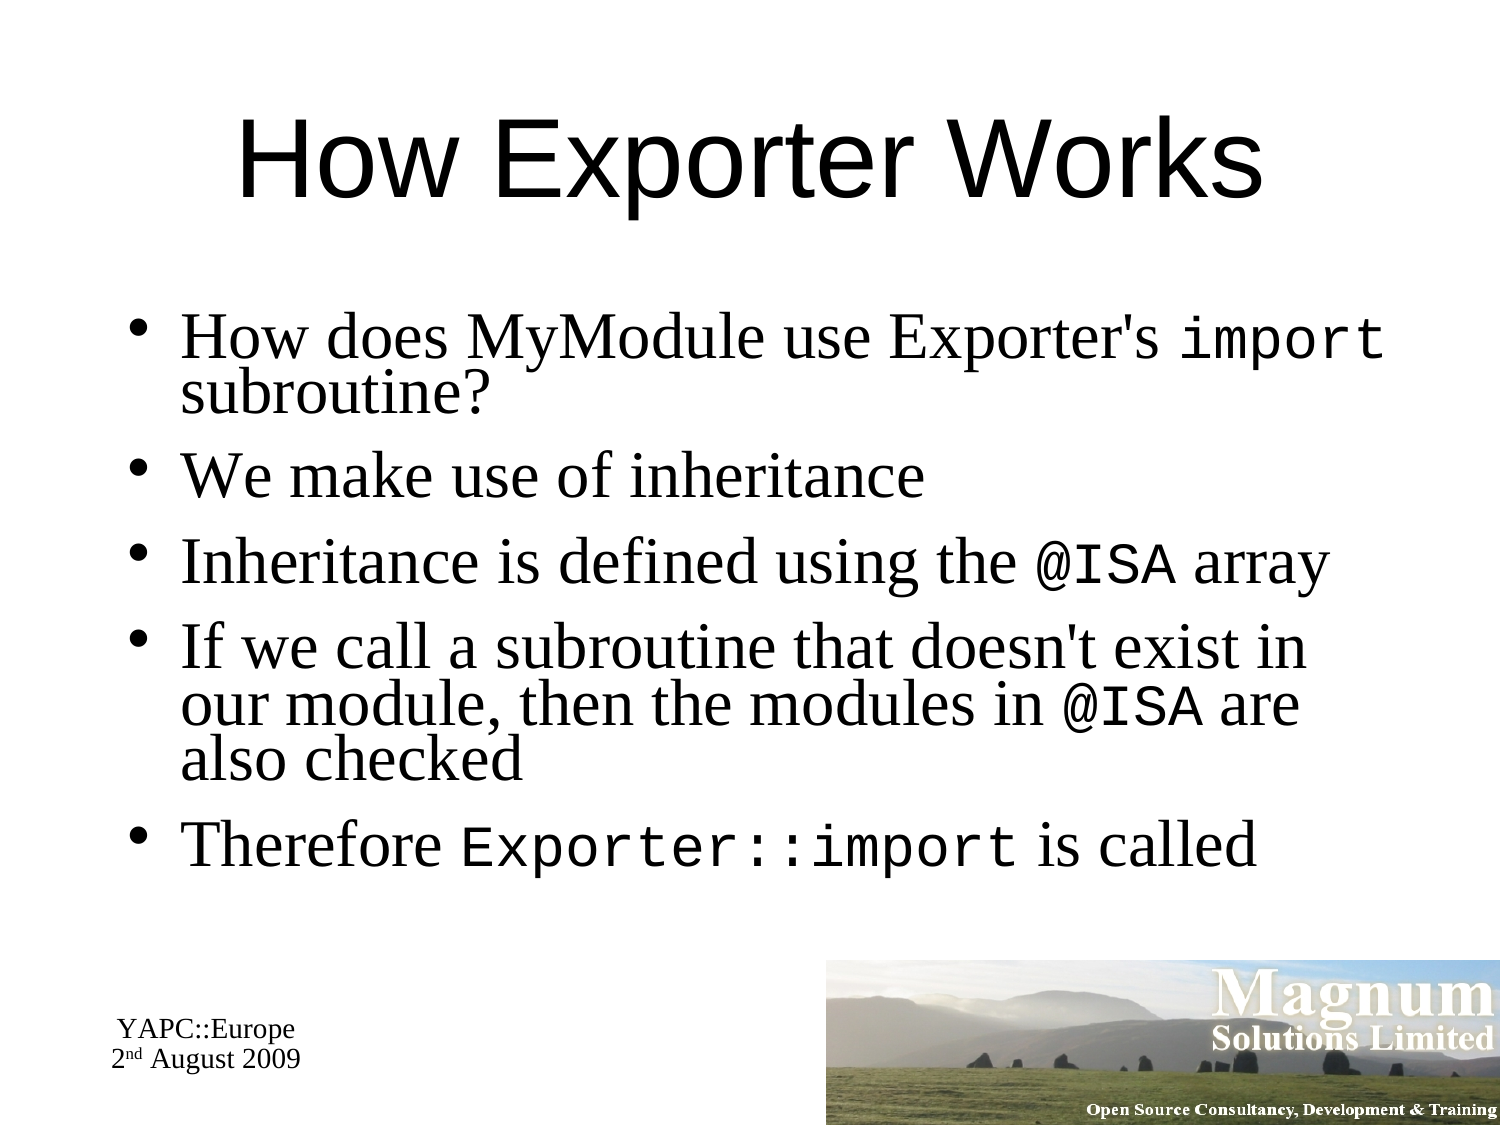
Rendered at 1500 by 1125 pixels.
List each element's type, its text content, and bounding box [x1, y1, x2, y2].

title How Exporter Works [110, 26, 1391, 288]
picture [826, 960, 1500, 1125]
list How does MyModule use Exporter's import subroutine? We make use of inheritance Inheritance is defined using the @ISA array If we call a subroutine that doesn't exist in our module, then the modules in @ISA are also checked Therefore Exporter::import is called [110, 312, 1391, 1006]
